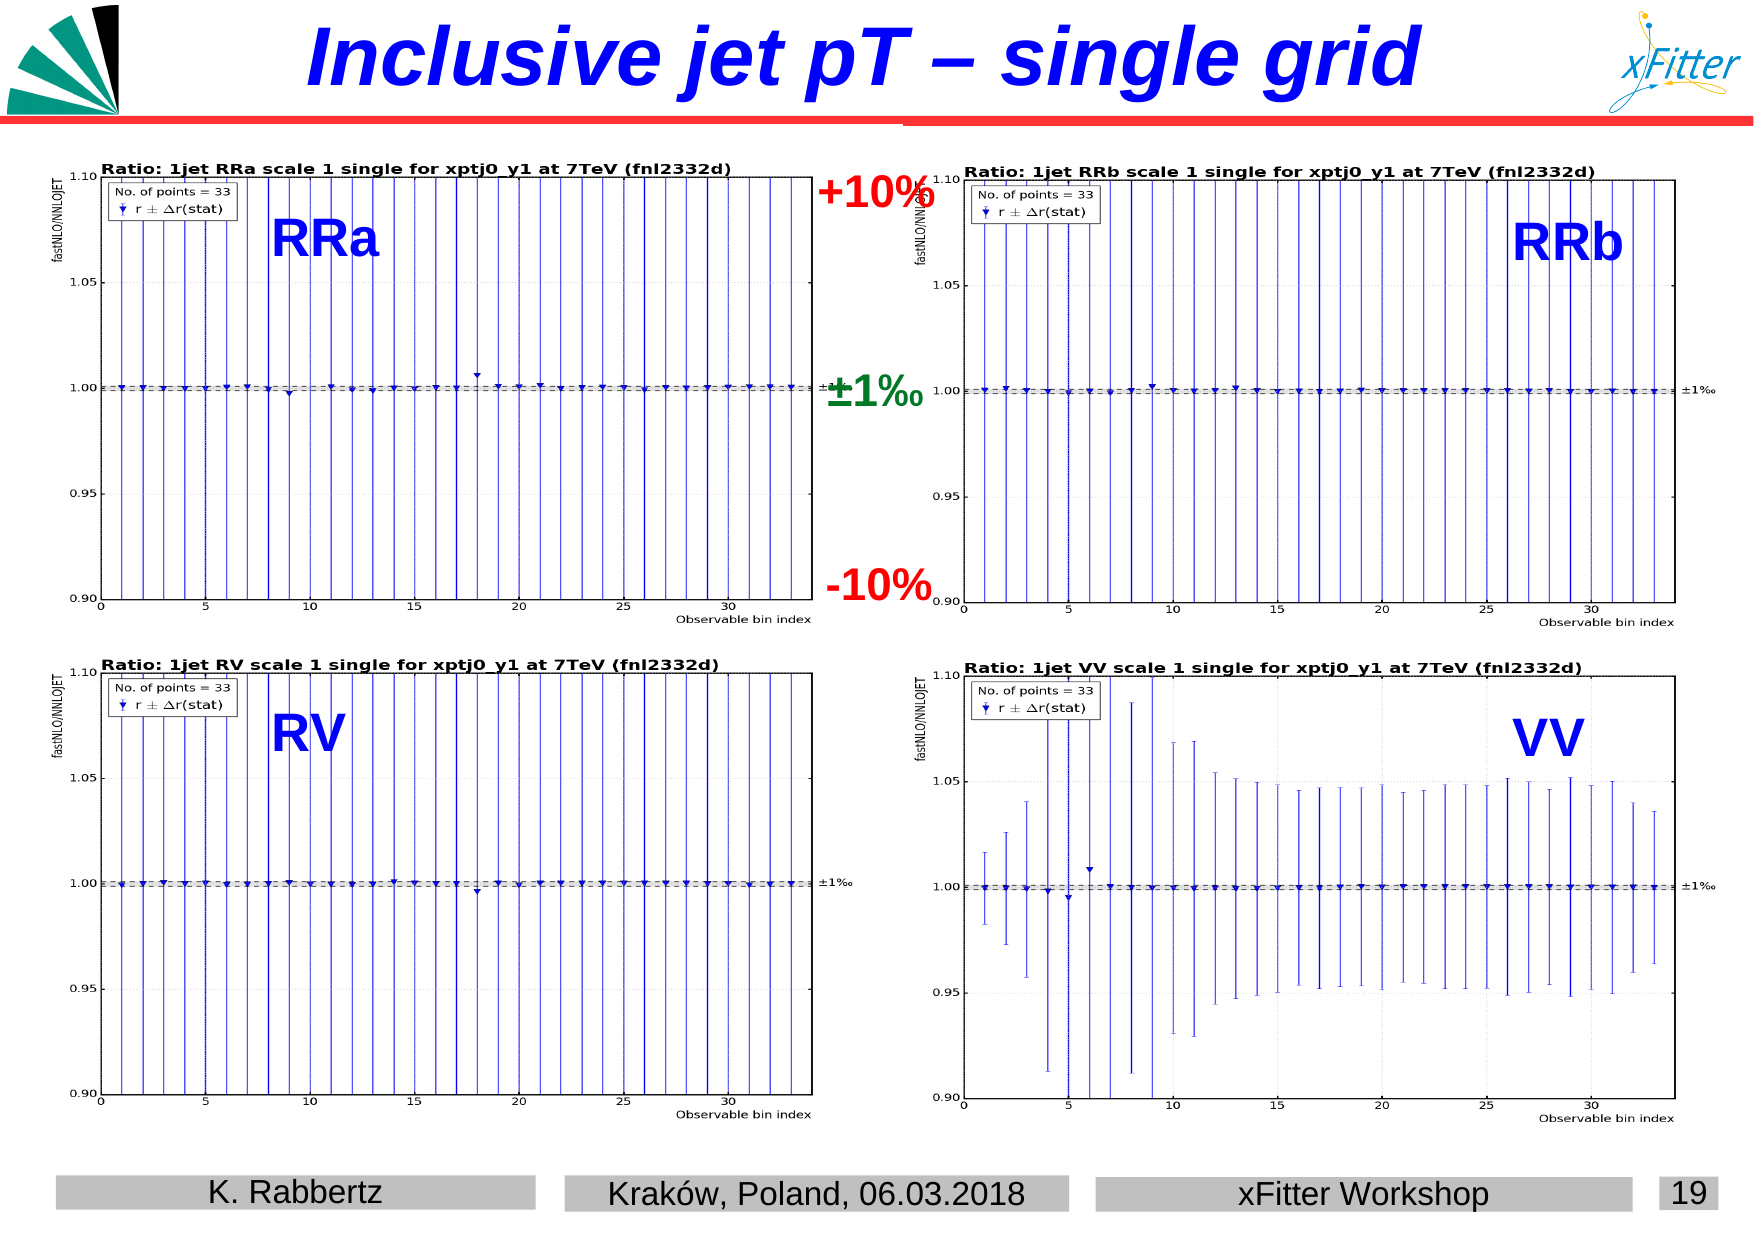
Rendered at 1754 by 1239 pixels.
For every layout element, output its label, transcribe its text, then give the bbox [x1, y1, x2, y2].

text_box ±1‰ [815, 359, 937, 423]
text_box RRb [1501, 205, 1638, 279]
text_box +10% [805, 160, 948, 224]
picture [0, 124, 1754, 1151]
picture [7, 5, 119, 116]
title Inclusive jet pT – single grid [123, 0, 1606, 114]
picture [1609, 11, 1741, 113]
text_box RV [259, 696, 396, 770]
text_box -10% [813, 553, 945, 617]
text_box RRa [259, 201, 396, 274]
text_box VV [1501, 701, 1638, 775]
